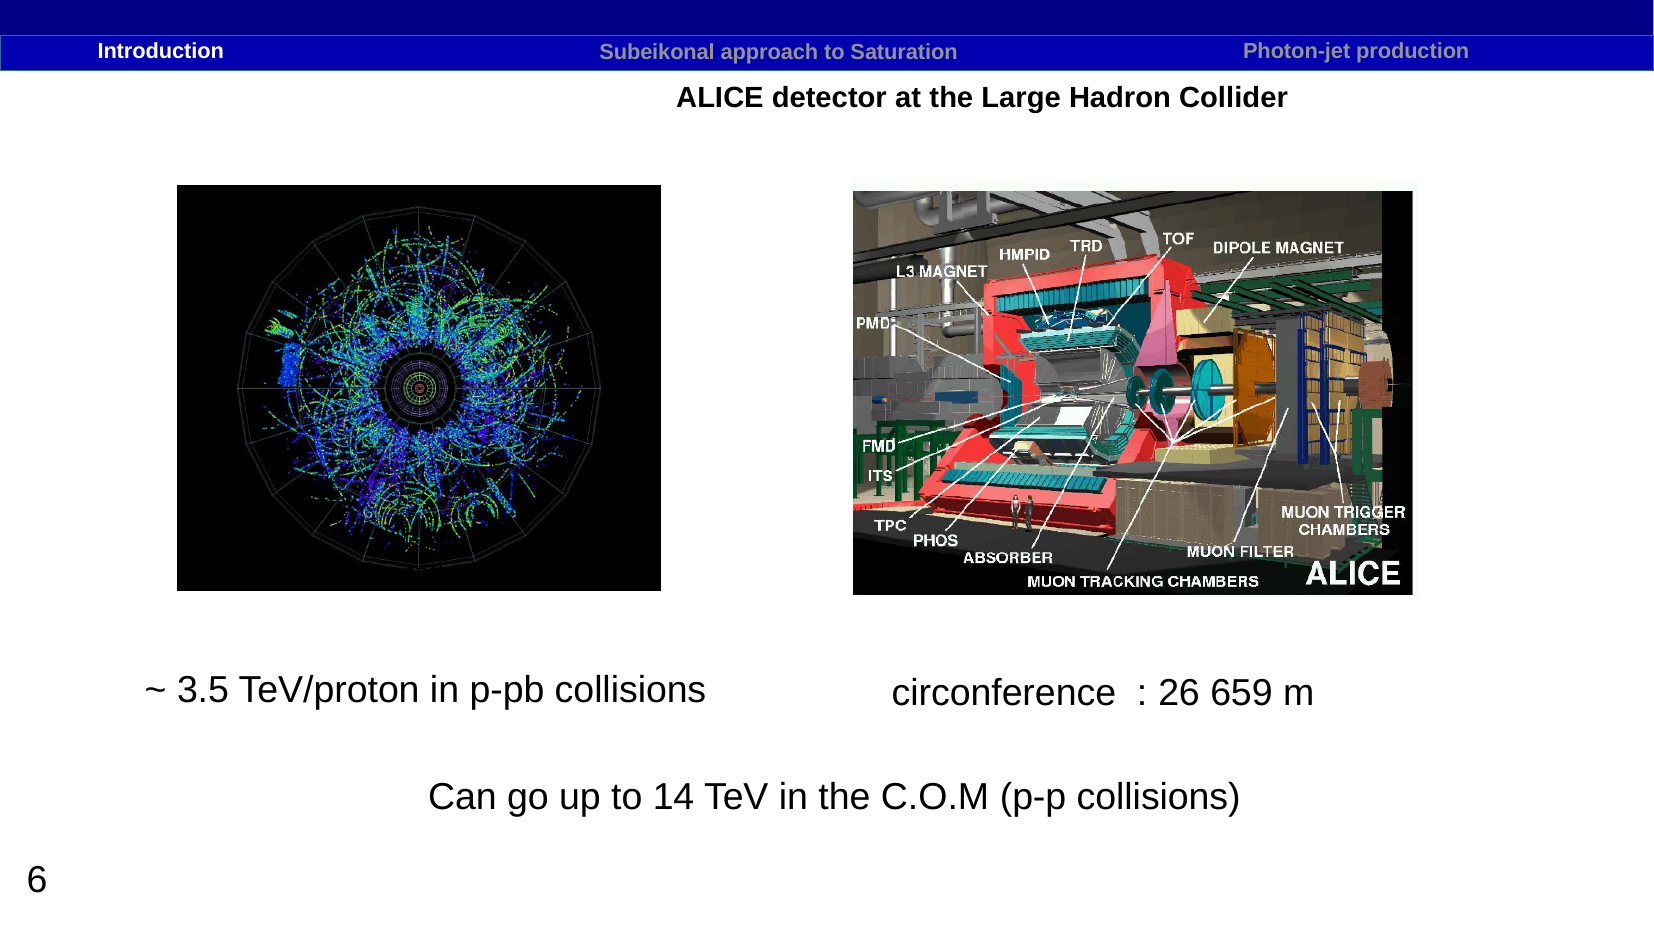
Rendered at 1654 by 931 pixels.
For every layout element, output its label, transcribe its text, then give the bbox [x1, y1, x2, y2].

text_box Can go up to 14 TeV in the C.O.M (p-p collisions) [413, 767, 1276, 825]
text_box circonference : 26 659 m [803, 663, 1394, 723]
text_box [0, 0, 1654, 71]
picture [838, 179, 1418, 603]
text_box Proton-Plomb scattering event [200, 550, 626, 603]
picture [177, 185, 661, 591]
text_box Photon-jet production [1228, 31, 1524, 71]
text_box Introduction [82, 31, 697, 71]
text_box Subeikonal approach to Saturation [584, 32, 1199, 80]
text_box 1 [11, 851, 641, 908]
text_box ~ 3.5 TeV/proton in p-pb collisions [129, 661, 851, 719]
text_box ALICE detector at the Large Hadron Collider [661, 73, 1512, 155]
